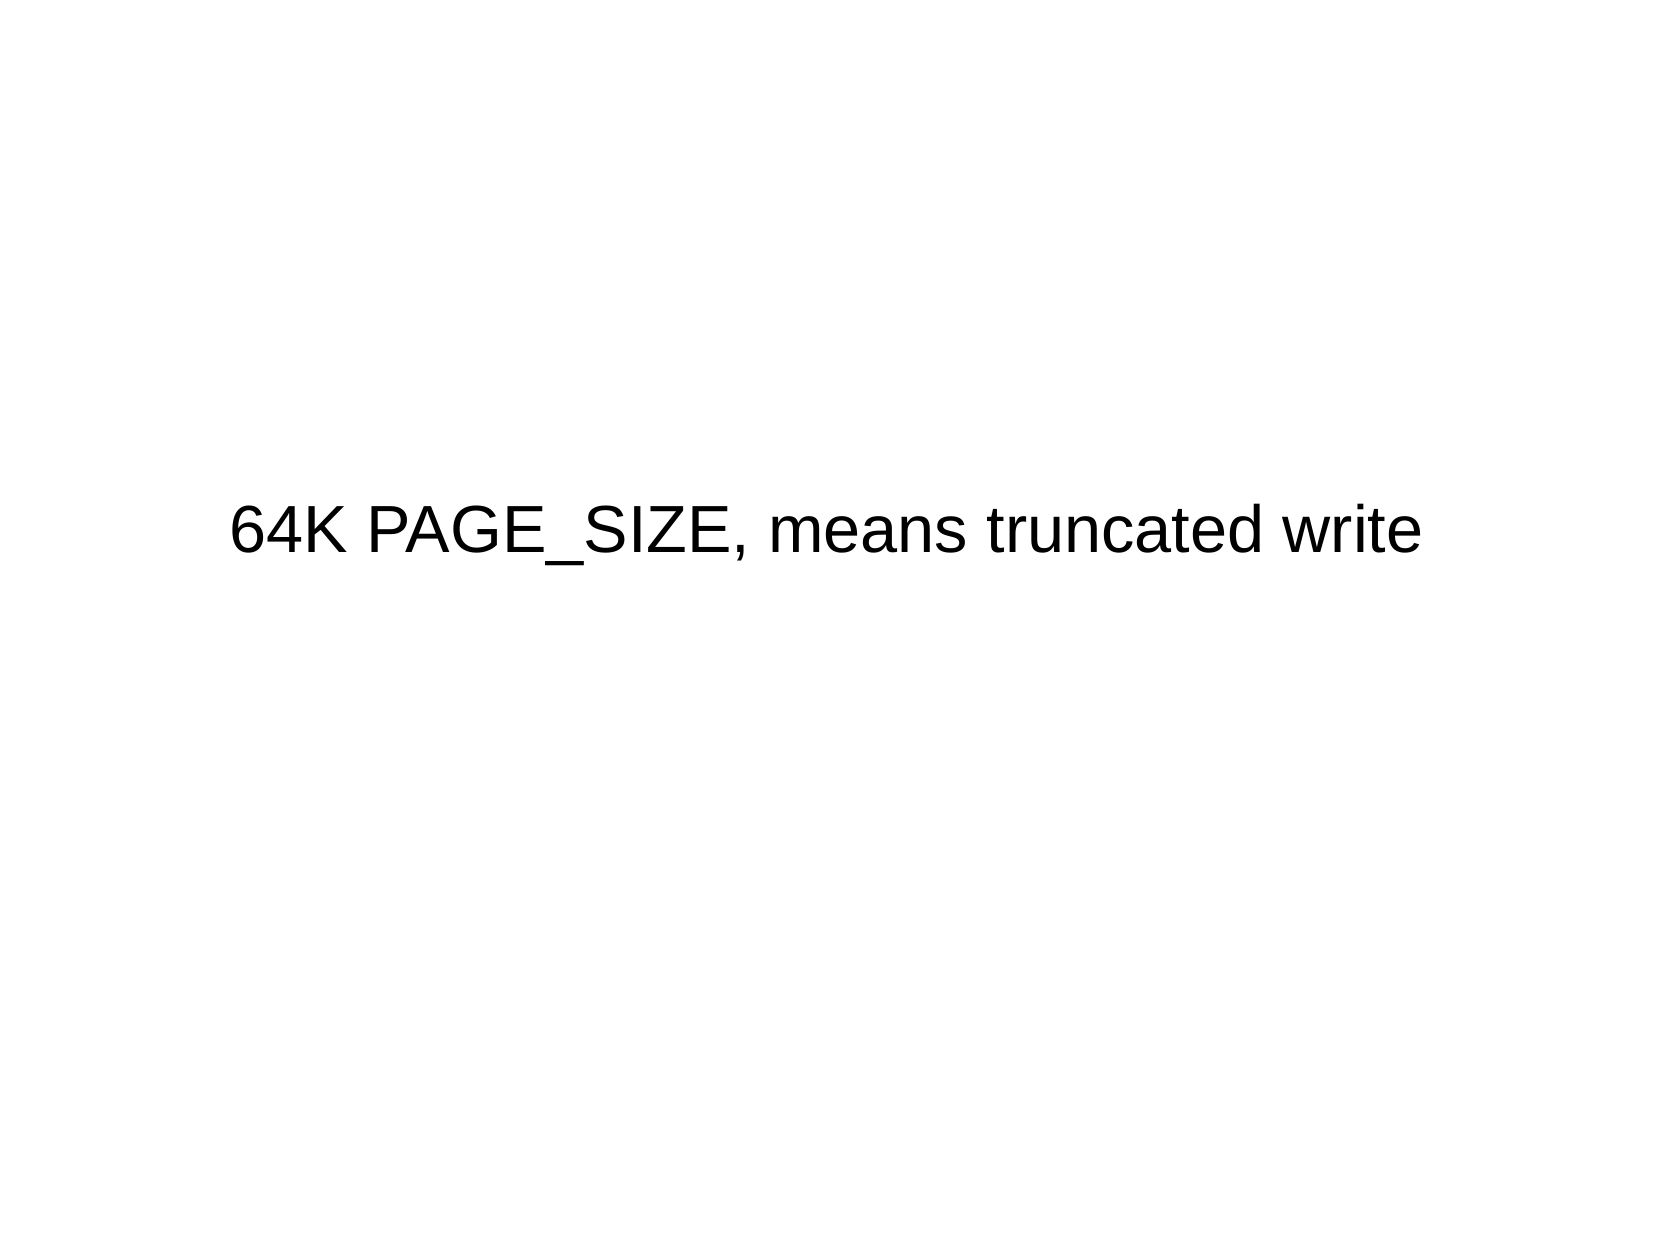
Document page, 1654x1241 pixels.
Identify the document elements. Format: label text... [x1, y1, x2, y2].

subtitle 64K PAGE_SIZE, means truncated write [82, 49, 1571, 1010]
